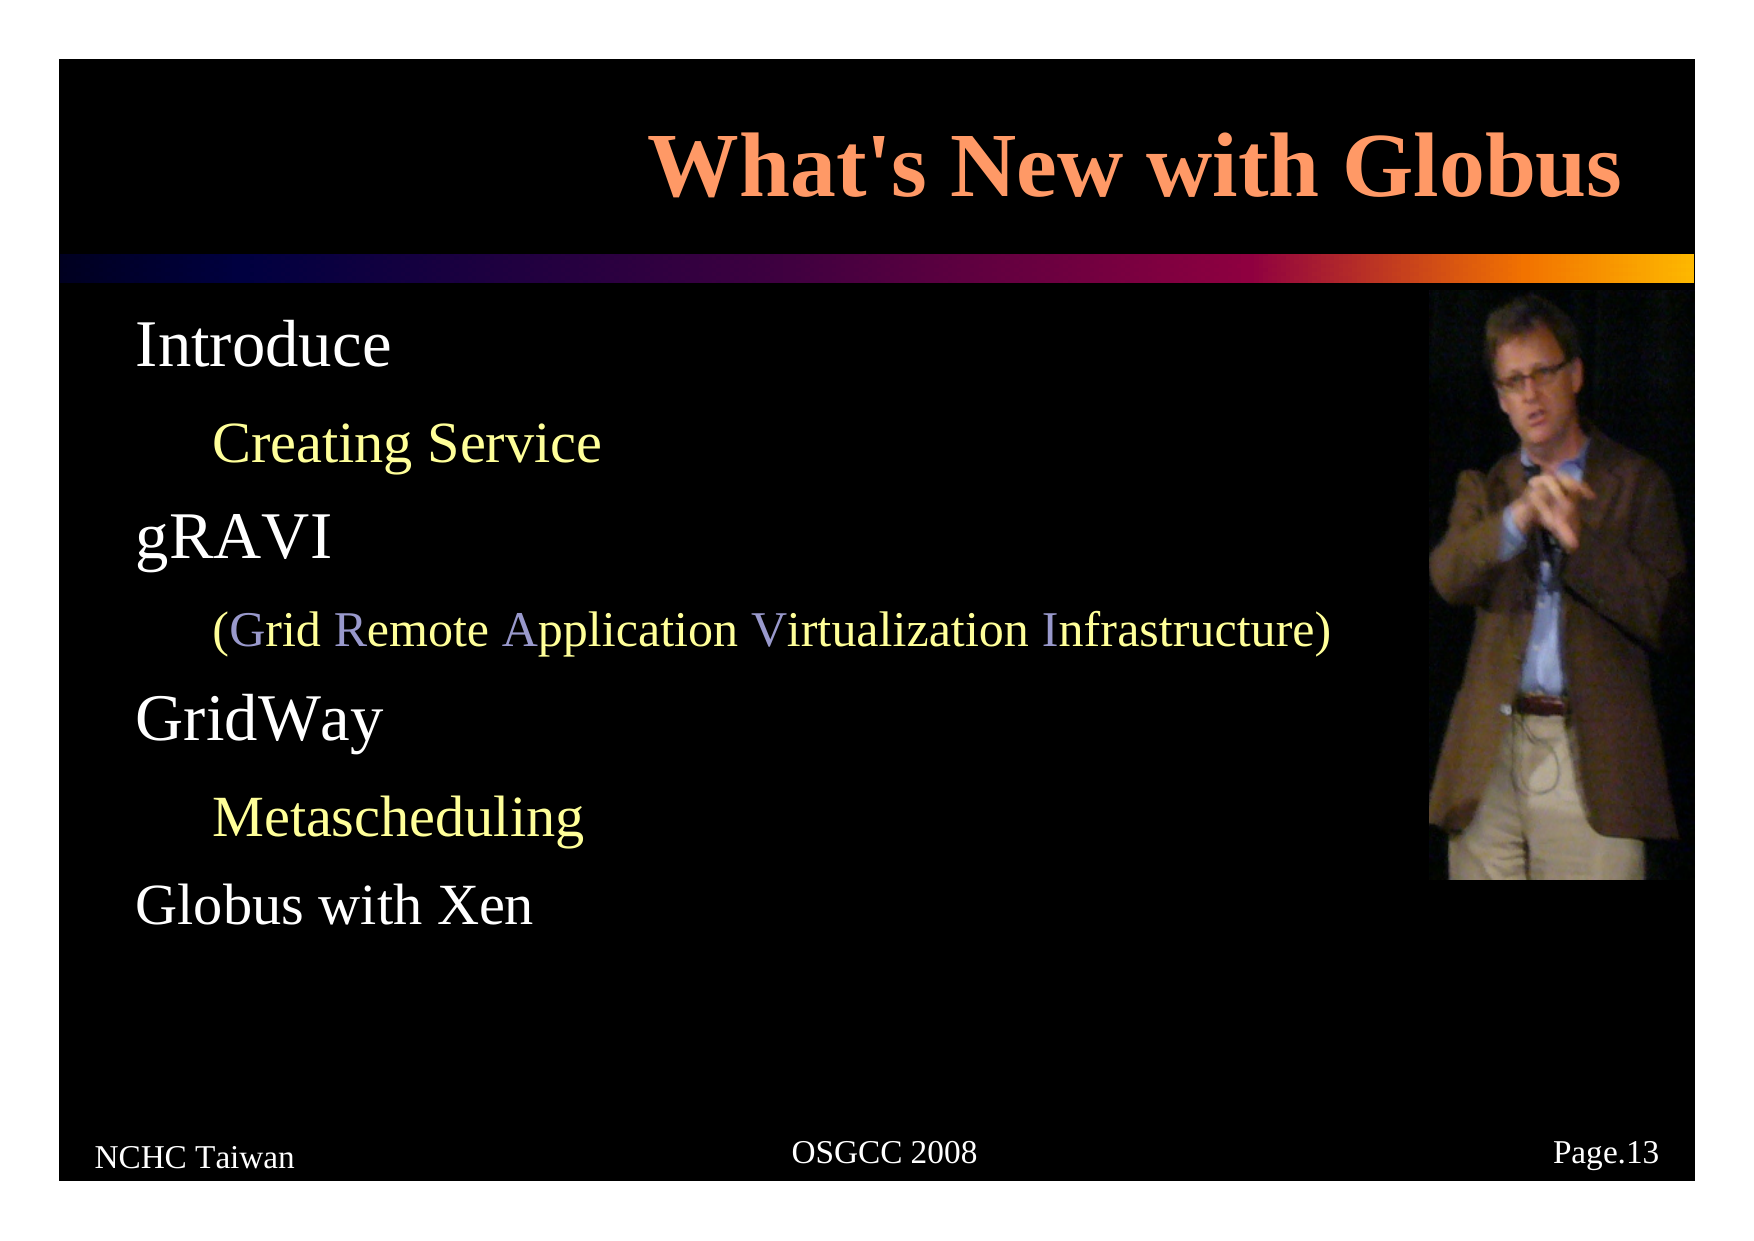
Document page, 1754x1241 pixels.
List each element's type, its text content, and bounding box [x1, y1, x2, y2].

list Introduce Creating Service gRAVI (Grid Remote Application Virtualization Infrastructure) GridWay Metascheduling Globus with Xen [118, 307, 1610, 1075]
picture [60, 254, 1694, 283]
title What's New with Globus [118, 93, 1625, 238]
picture [1429, 290, 1695, 880]
